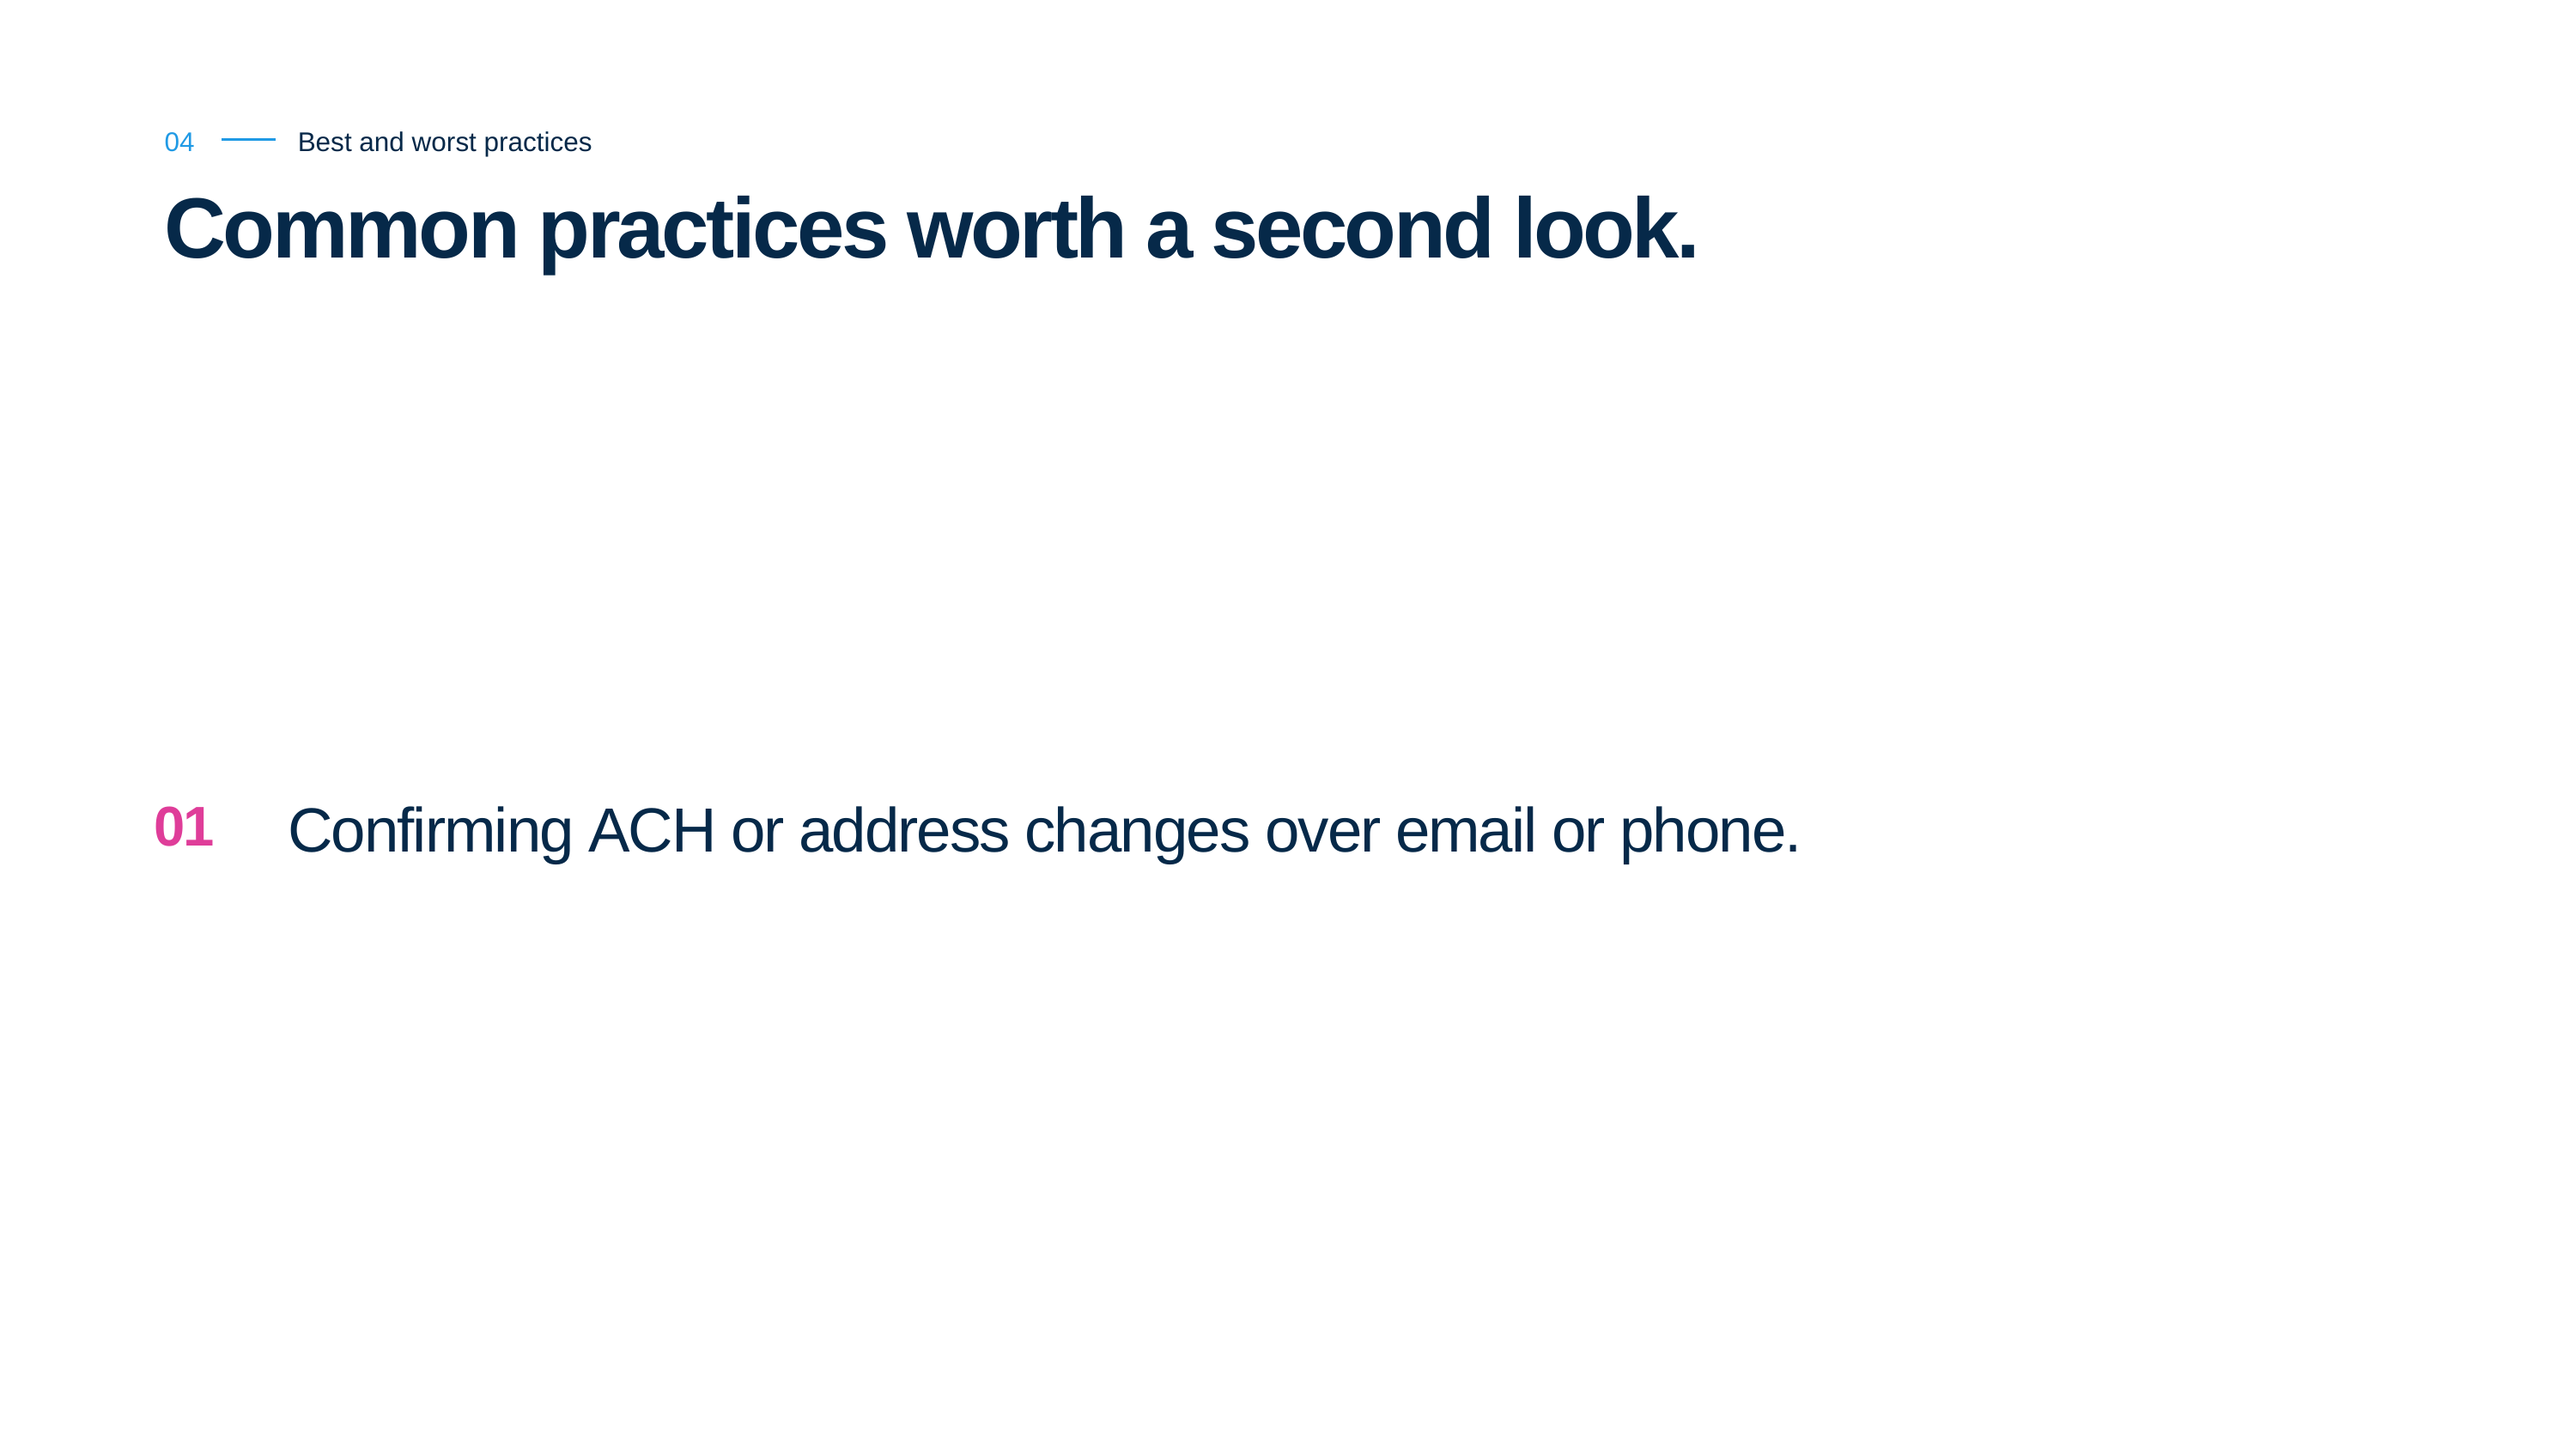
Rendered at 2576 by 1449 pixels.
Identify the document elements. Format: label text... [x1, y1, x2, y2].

text_box 01 [149, 791, 247, 862]
text_box Confirming ACH or address changes over email or phone. [284, 791, 1981, 870]
text_box Common practices worth a second look. [161, 177, 2375, 282]
text_box Best and worst practices [294, 123, 710, 161]
text_box 04 [161, 123, 214, 161]
